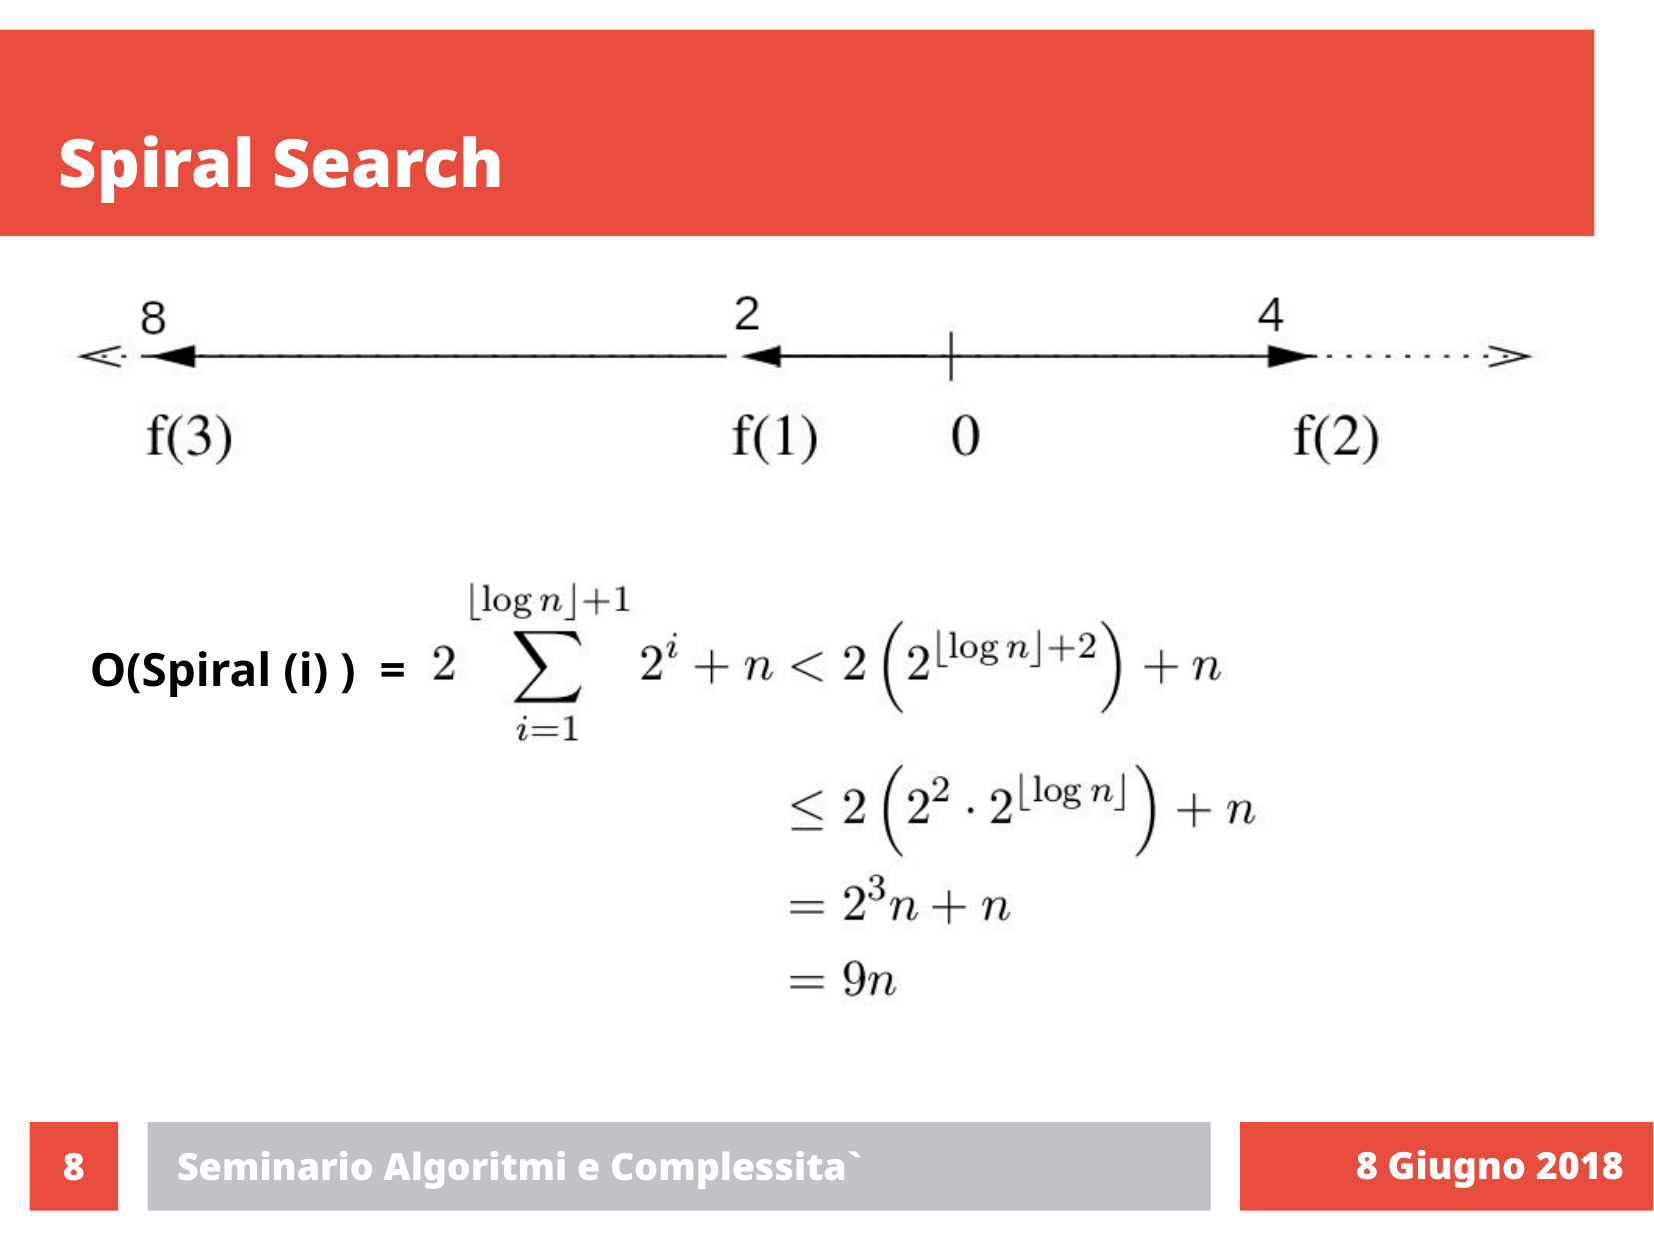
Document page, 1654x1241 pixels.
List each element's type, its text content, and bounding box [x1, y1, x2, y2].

title Spiral Search [59, 59, 1595, 207]
text_box O(Spiral (i) ) = [75, 630, 436, 840]
picture [416, 569, 1276, 1021]
picture [30, 284, 1575, 480]
